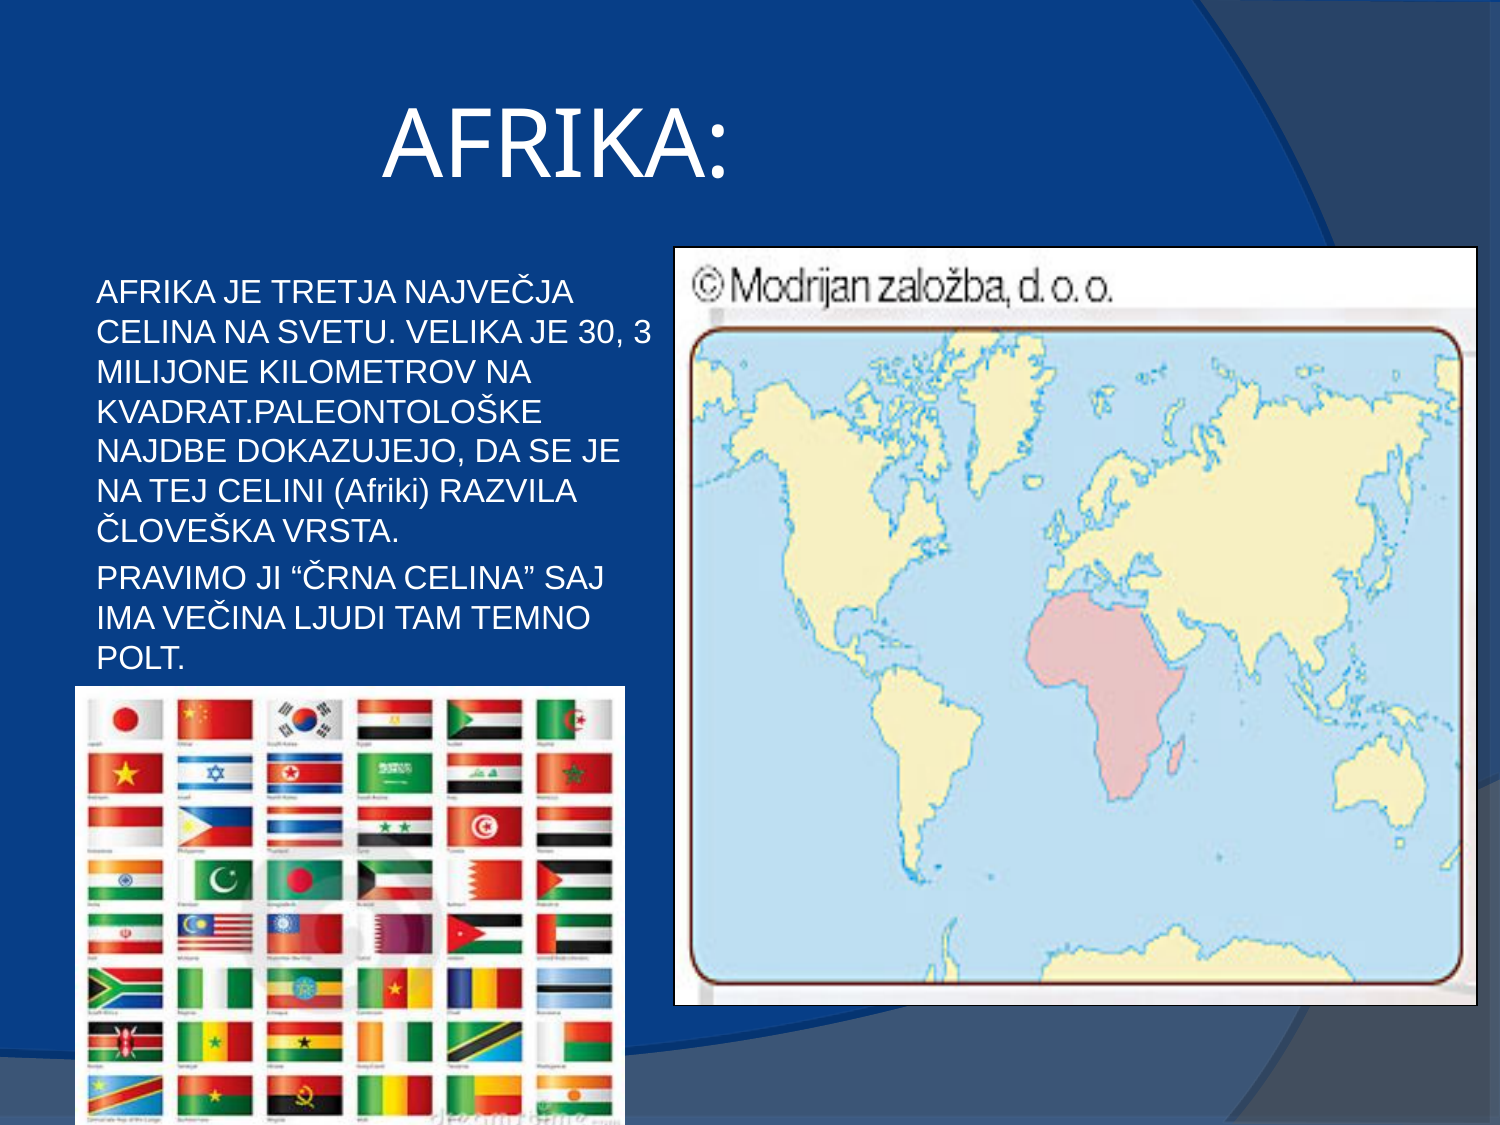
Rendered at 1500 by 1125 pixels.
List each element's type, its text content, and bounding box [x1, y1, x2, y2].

list AFRIKA JE TRETJA NAJVEČJA CELINA NA SVETU. VELIKA JE 30, 3 MILIJONE KILOMETROV NA KVADRAT.PALEONTOLOŠKE NAJDBE DOKAZUJEJO, DA SE JE NA TEJ CELINI (Afriki) RAZVILA ČLOVEŠKA VRSTA. PRAVIMO JI “ČRNA CELINA” SAJ IMA VEČINA LJUDI TAM TEMNO POLT. [75, 262, 673, 1005]
picture [675, 247, 1477, 1005]
title AFRIKA: [75, 45, 1300, 233]
picture [75, 593, 625, 1125]
